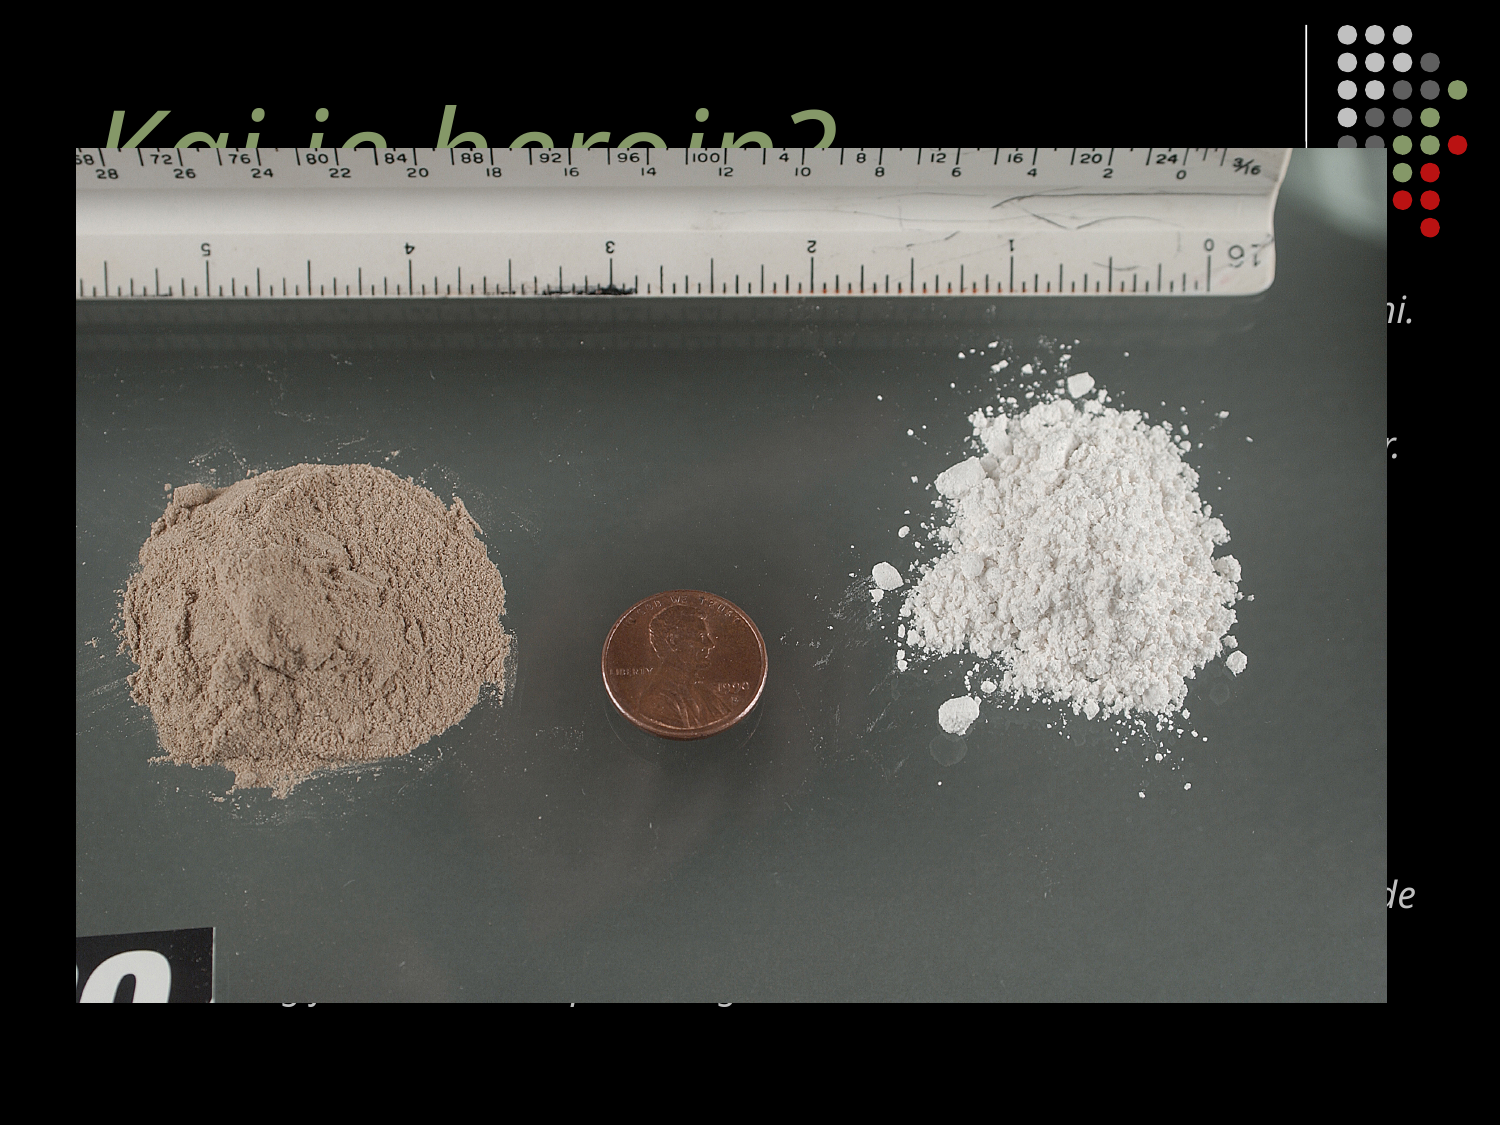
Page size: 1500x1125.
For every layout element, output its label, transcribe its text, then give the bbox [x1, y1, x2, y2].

title Kaj je heroin? [75, 20, 1313, 233]
picture [76, 148, 1387, 1003]
text_box Heroin je največkrat bel ali rjav prašek s pogosto dodanimi različnimi primesmi. Posredno ali neposredno lahko primesi povzročijo številne bolezni, zastrupitve ali celo smrt. Primesi so recimo: mlečni sladkor, vitamin C, puder v prahu, čistila, kofein, uspavala, strihnin (strup za podgane), anestetiki, amfetamini idr. Dejstvo je, da več kot je preprodajalcev, tem manjša je čistost heroina. To je nevarno predvsem zato, ker so preprodajalci pogosto od heroina odvisni tudi sami in ker potrebujejo denar za svoj heroin, dodajajo vse kar jim pride pod roko. In to samo zato, da bodo lahko prodali čim več heroina in s tem čim več zaslužili. Pogosta posledica primesi v heroinu je zato tresenje, kot alergična reakcija, ki nastopi 20 do 30 minut po vbrizgu. Vse to pa ni edina nevarnost za uživalce. Letošnja letina opija je bila v primerjavi z lanskim letom 2× večja in posledično lahko pričakujemo več čistejšega heroina. Uživalci torej največkrat ne vedo, kaj heroin vsebuje in zato je tveganje, da pride do nevarnega ali prevelikega odmerka še večje. Največ smrtnih primerov med uživalci drog je ravno zaradi prevelikega odmerka. [76, 278, 1436, 1014]
